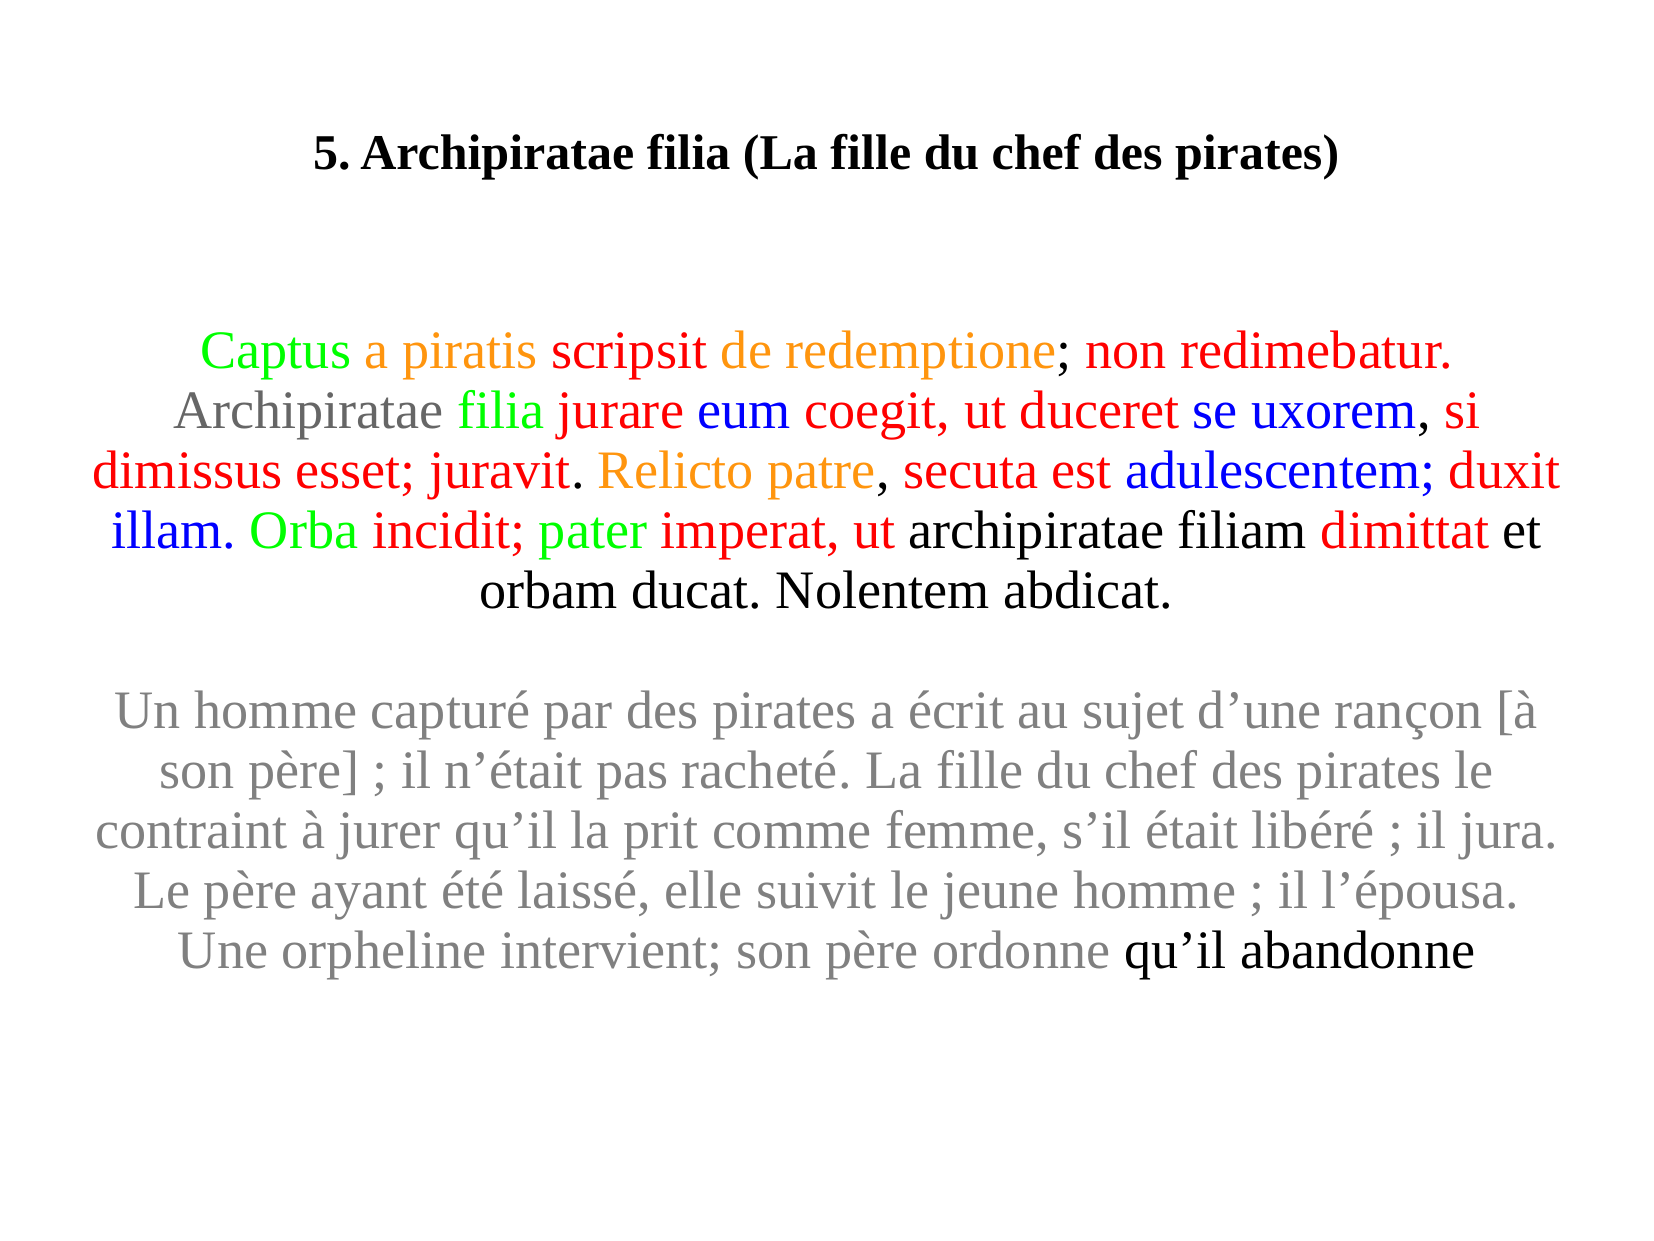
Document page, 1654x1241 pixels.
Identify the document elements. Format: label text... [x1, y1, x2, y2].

title 5. Archipiratae filia (La fille du chef des pirates) [82, 49, 1571, 257]
subtitle Captus a piratis scripsit de redemptione; non redimebatur. Archipiratae filia jurare eum coegit, ut duceret se uxorem, si dimissus esset; juravit. Relicto patre, secuta est adulescentem; duxit illam. Orba incidit; pater imperat, ut archipiratae filiam dimittat et orbam ducat. Nolentem abdicat. Un homme capturé par des pirates a écrit au sujet d’une rançon [à son père] ; il n’était pas racheté. La fille du chef des pirates le contraint à jurer qu’il la prit comme femme, s’il était libéré ; il jura. Le père ayant été laissé, elle suivit le jeune homme ; il l’épousa. Une orpheline intervient; son père ordonne qu’il abandonne [82, 290, 1571, 1010]
